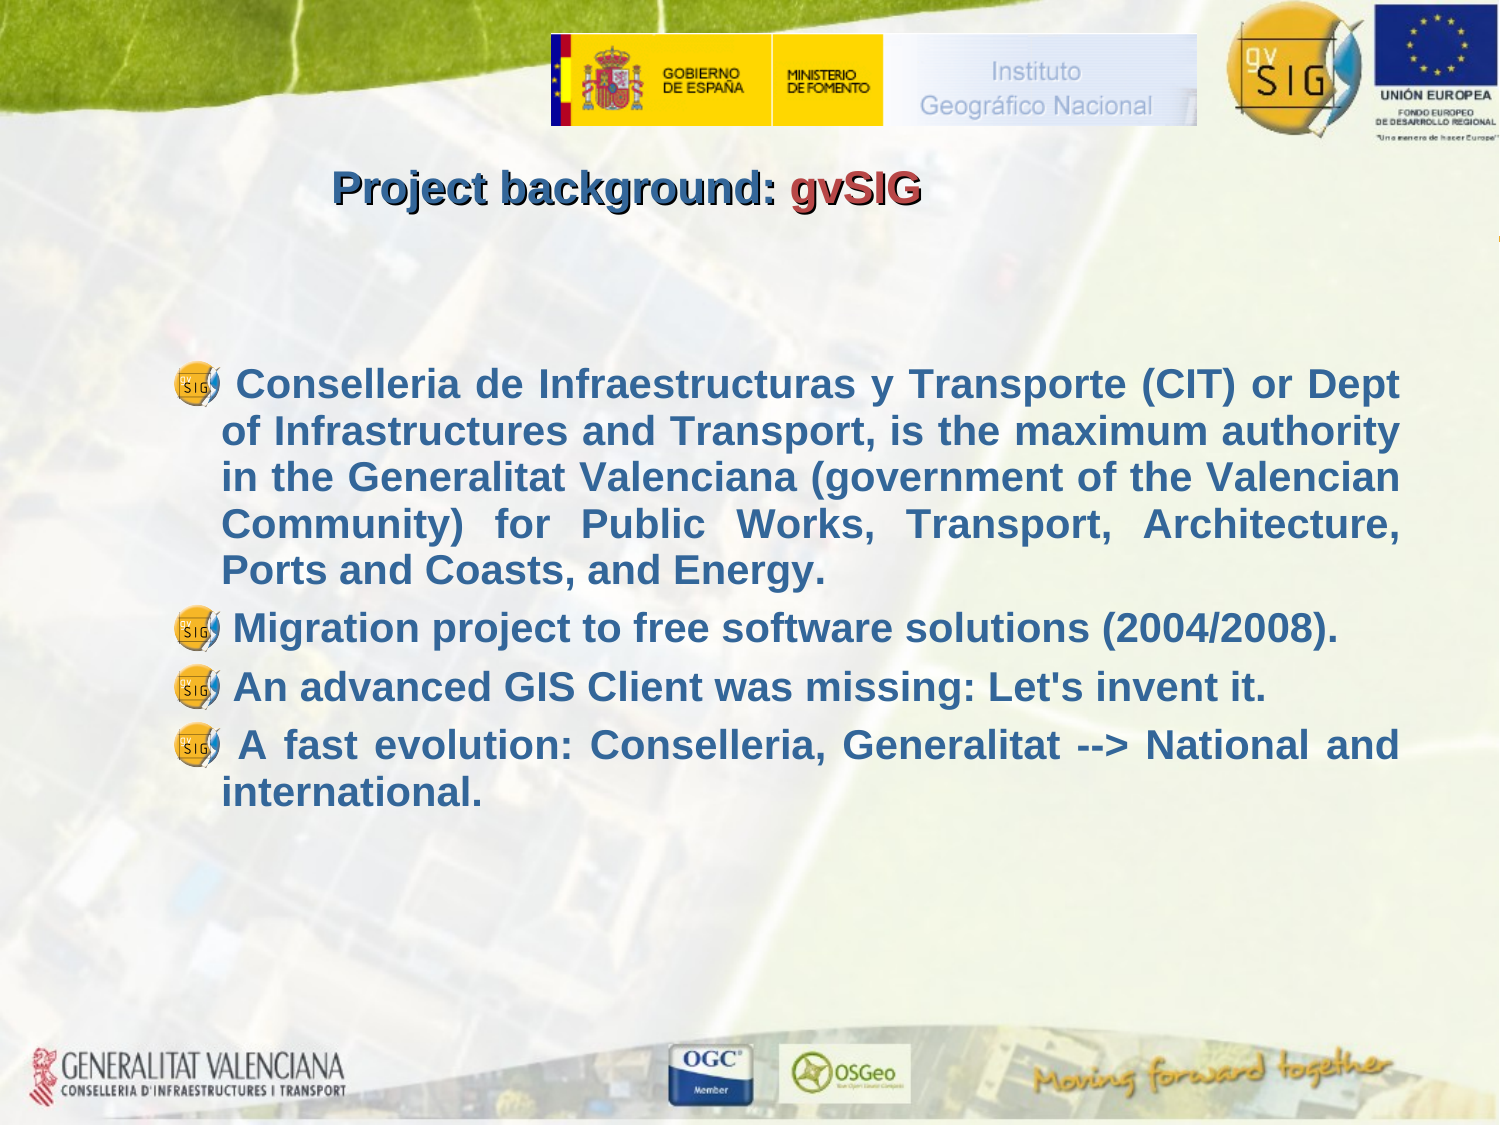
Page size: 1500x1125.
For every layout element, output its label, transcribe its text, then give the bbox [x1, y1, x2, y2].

text_box Conselleria de Infraestructuras y Transporte (CIT) or Dept of Infrastructures and Transport, is the maximum authority in the Generalitat Valenciana (government of the Valencian Community) for Public Works, Transport, Architecture, Ports and Coasts, and Energy. Migration project to free software solutions (2004/2008). An advanced GIS Client was missing: Let's invent it. A fast evolution: Conselleria, Generalitat --> National and international. [79, 319, 1402, 958]
text_box Project background: gvSIG [331, 163, 1021, 250]
picture [0, 0, 1499, 1125]
